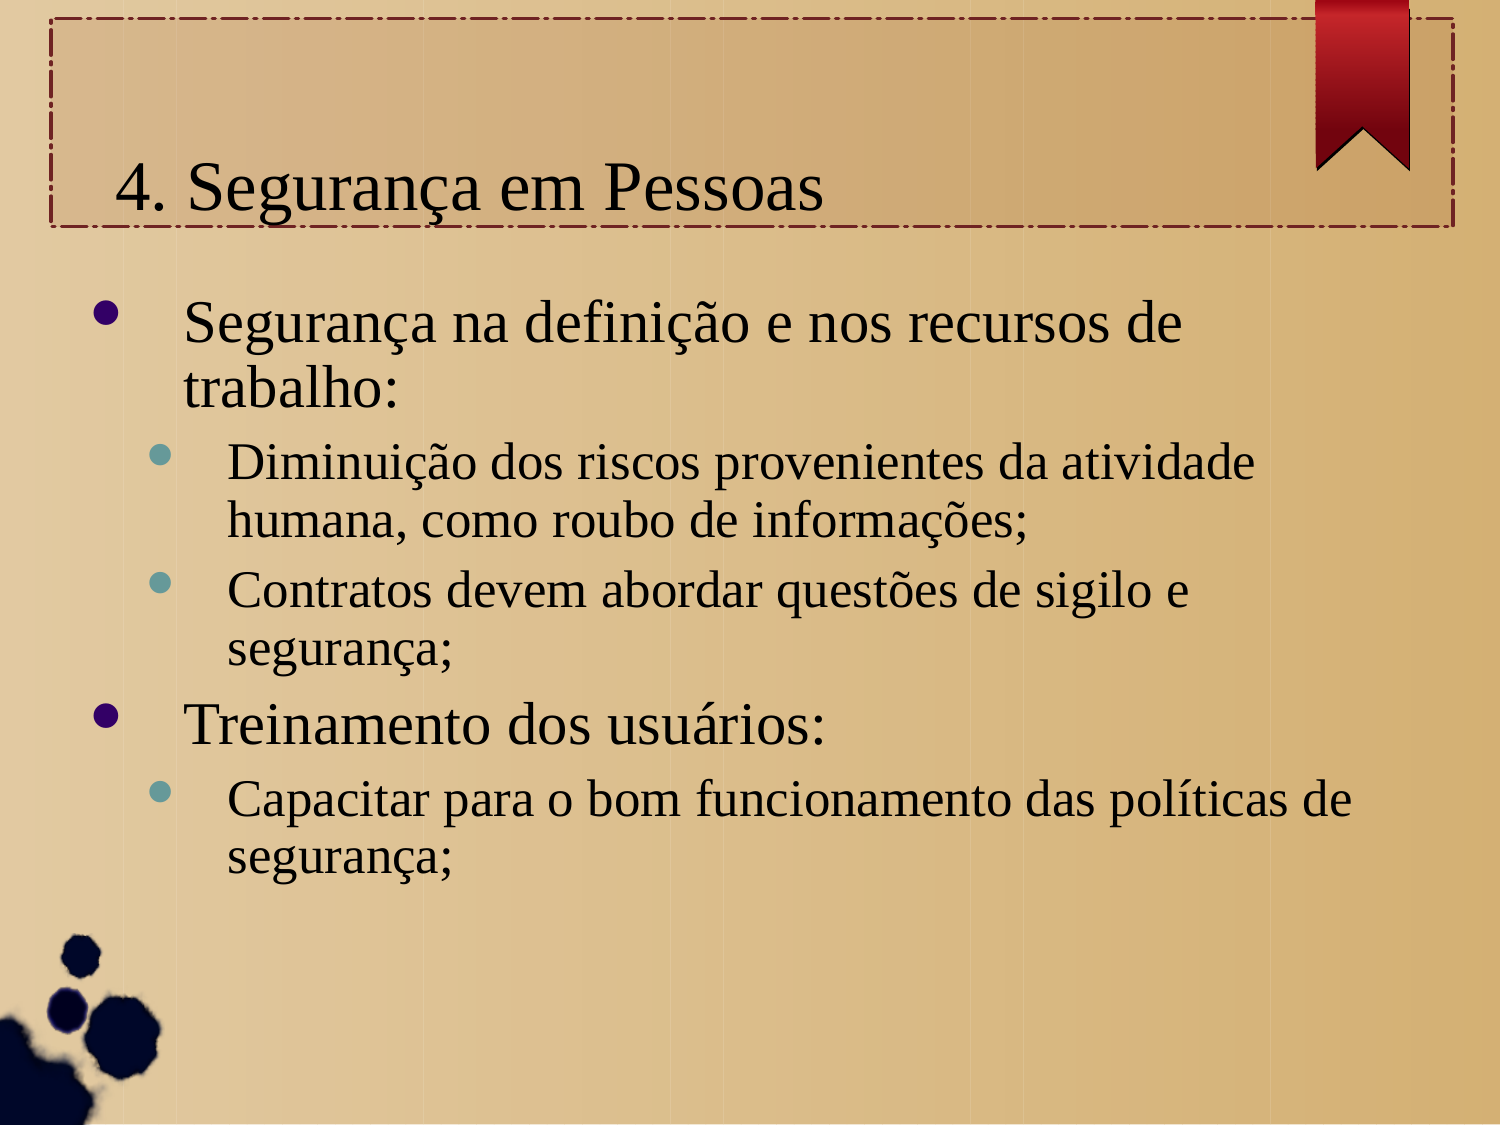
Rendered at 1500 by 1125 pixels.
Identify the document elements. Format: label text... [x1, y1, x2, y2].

list Segurança na definição e nos recursos de trabalho: Diminuição dos riscos provenientes da atividade humana, como roubo de informações; Contratos devem abordar questões de sigilo e segurança; Treinamento dos usuários: Capacitar para o bom funcionamento das políticas de segurança; [75, 282, 1426, 1006]
title 4. Segurança em Pessoas [74, 20, 1313, 233]
